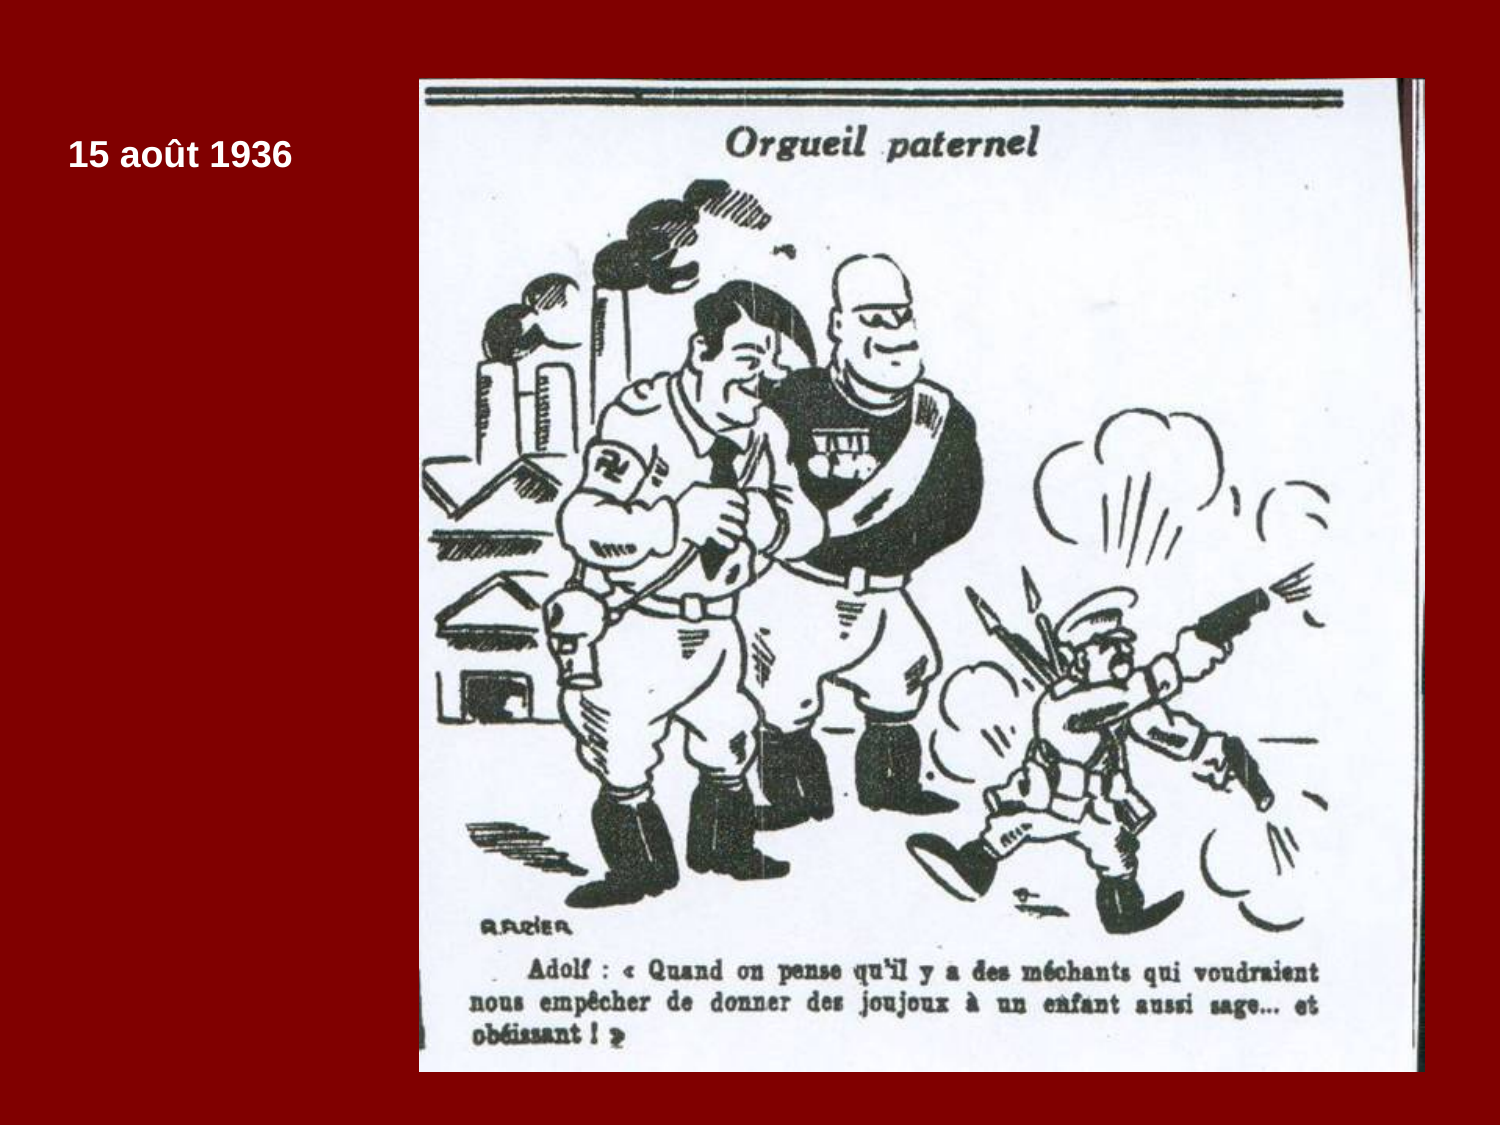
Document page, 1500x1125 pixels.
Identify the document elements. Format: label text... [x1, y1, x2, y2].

picture [419, 78, 1425, 1072]
text_box 15 août 1936 [53, 125, 373, 183]
